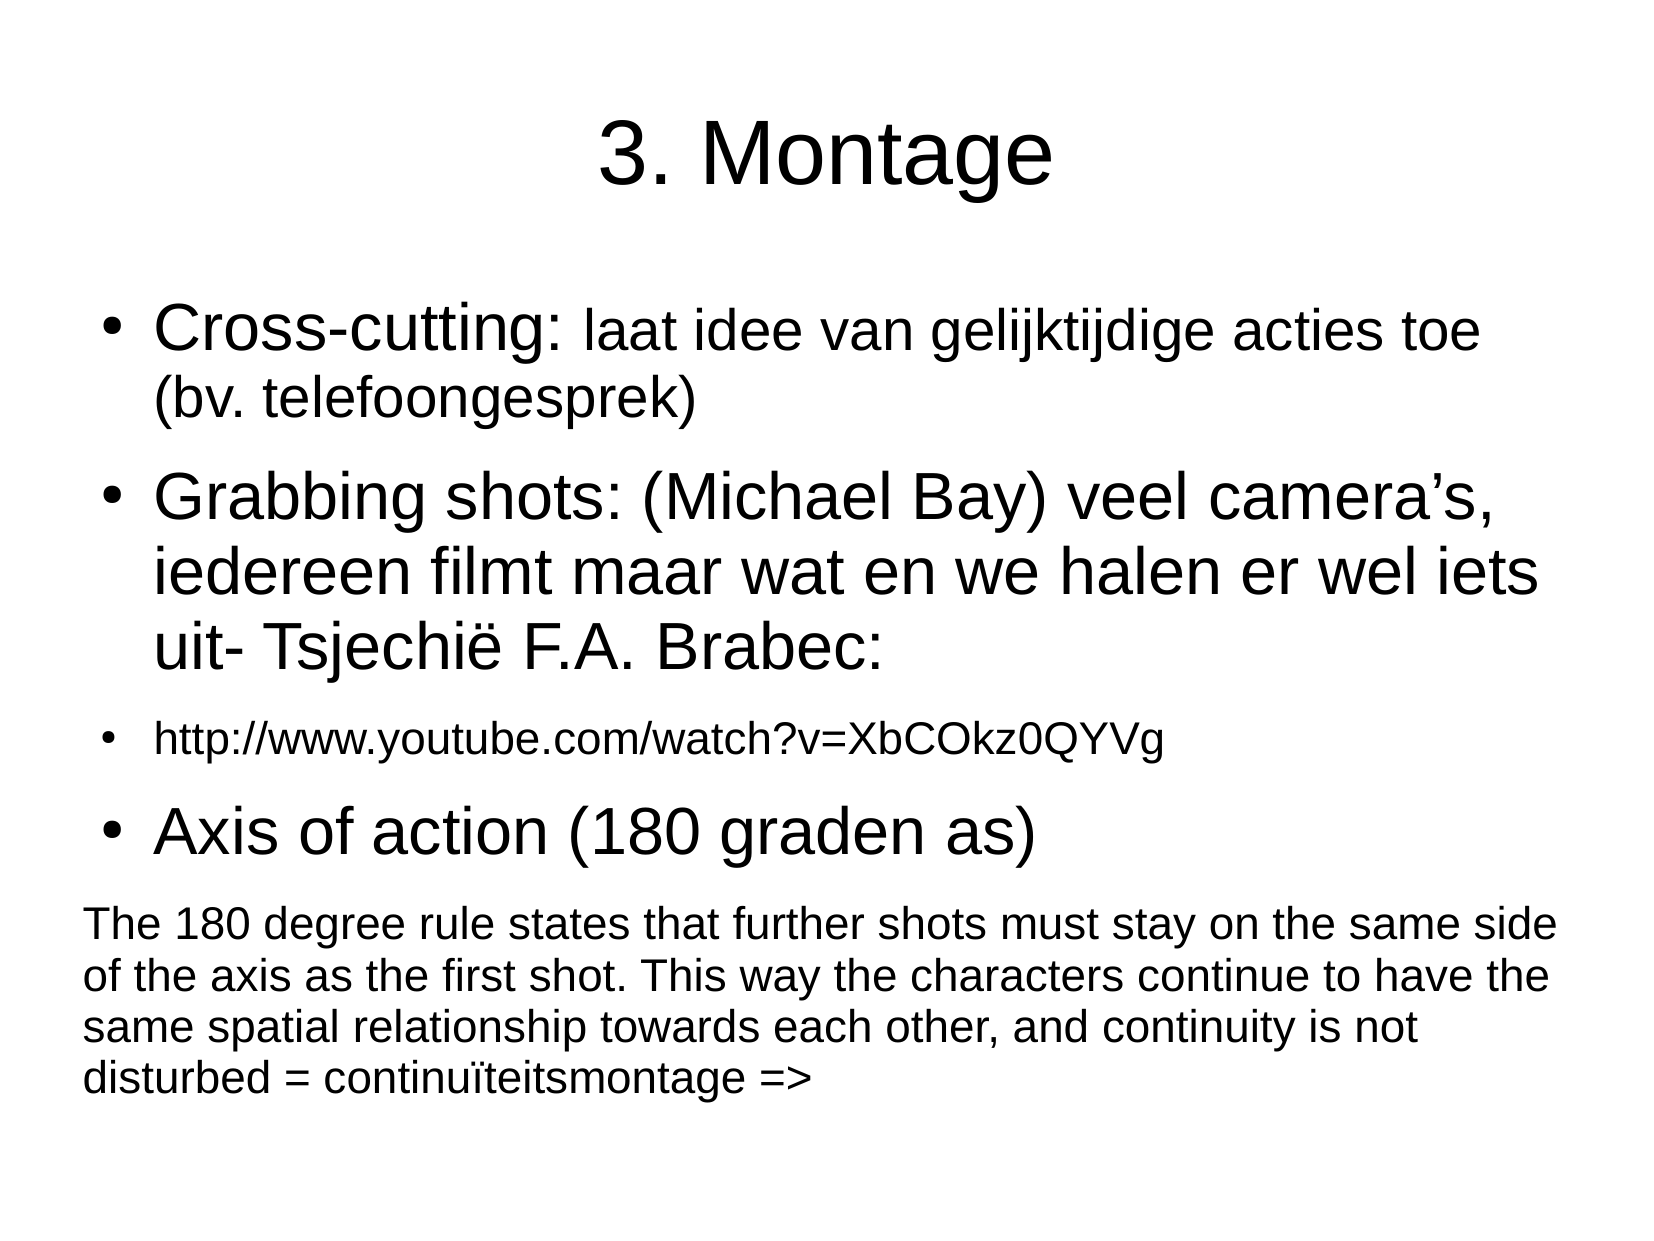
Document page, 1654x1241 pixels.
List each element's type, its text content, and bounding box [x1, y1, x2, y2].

list Cross-cutting: laat idee van gelijktijdige acties toe (bv. telefoongesprek) Grabbing shots: (Michael Bay) veel camera’s, iedereen filmt maar wat en we halen er wel iets uit- Tsjechië F.A. Brabec: http://www.youtube.com/watch?v=XbCOkz0QYVg Axis of action (180 graden as) The 180 degree rule states that further shots must stay on the same side of the axis as the first shot. This way the characters continue to have the same spatial relationship towards each other, and continuity is not disturbed = continuïteitsmontage => [82, 290, 1571, 1109]
title 3. Montage [82, 49, 1571, 257]
